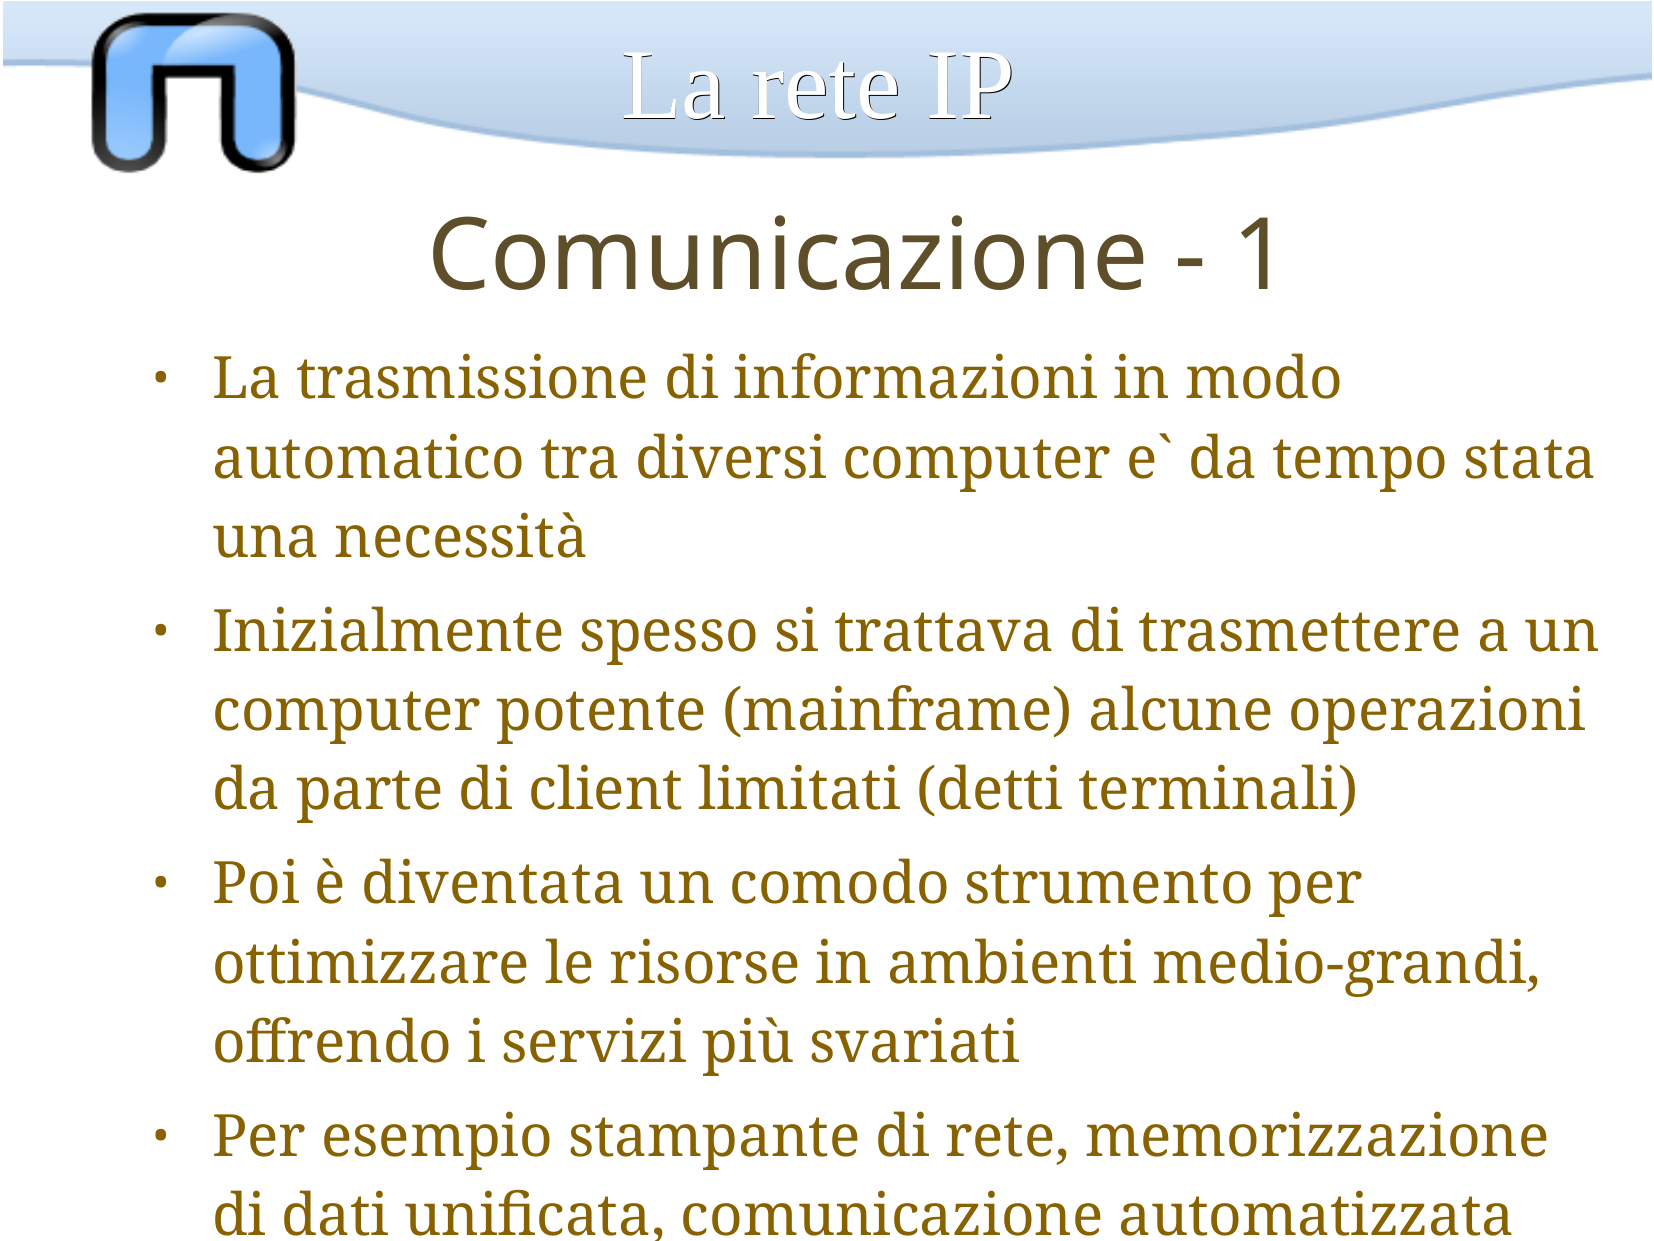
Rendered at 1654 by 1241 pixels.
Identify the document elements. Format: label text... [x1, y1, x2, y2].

text_box La rete IP [573, 29, 1063, 178]
picture [0, 0, 1654, 1241]
title Comunicazione - 1 [120, 211, 1598, 336]
list La trasmissione di informazioni in modo automatico tra diversi computer e` da tempo stata una necessità Inizialmente spesso si trattava di trasmettere a un computer potente (mainframe) alcune operazioni da parte di client limitati (detti terminali) Poi è diventata un comodo strumento per ottimizzare le risorse in ambienti medio-grandi, offrendo i servizi più svariati Per esempio stampante di rete, memorizzazione di dati unificata, comunicazione automatizzata [118, 336, 1609, 1223]
